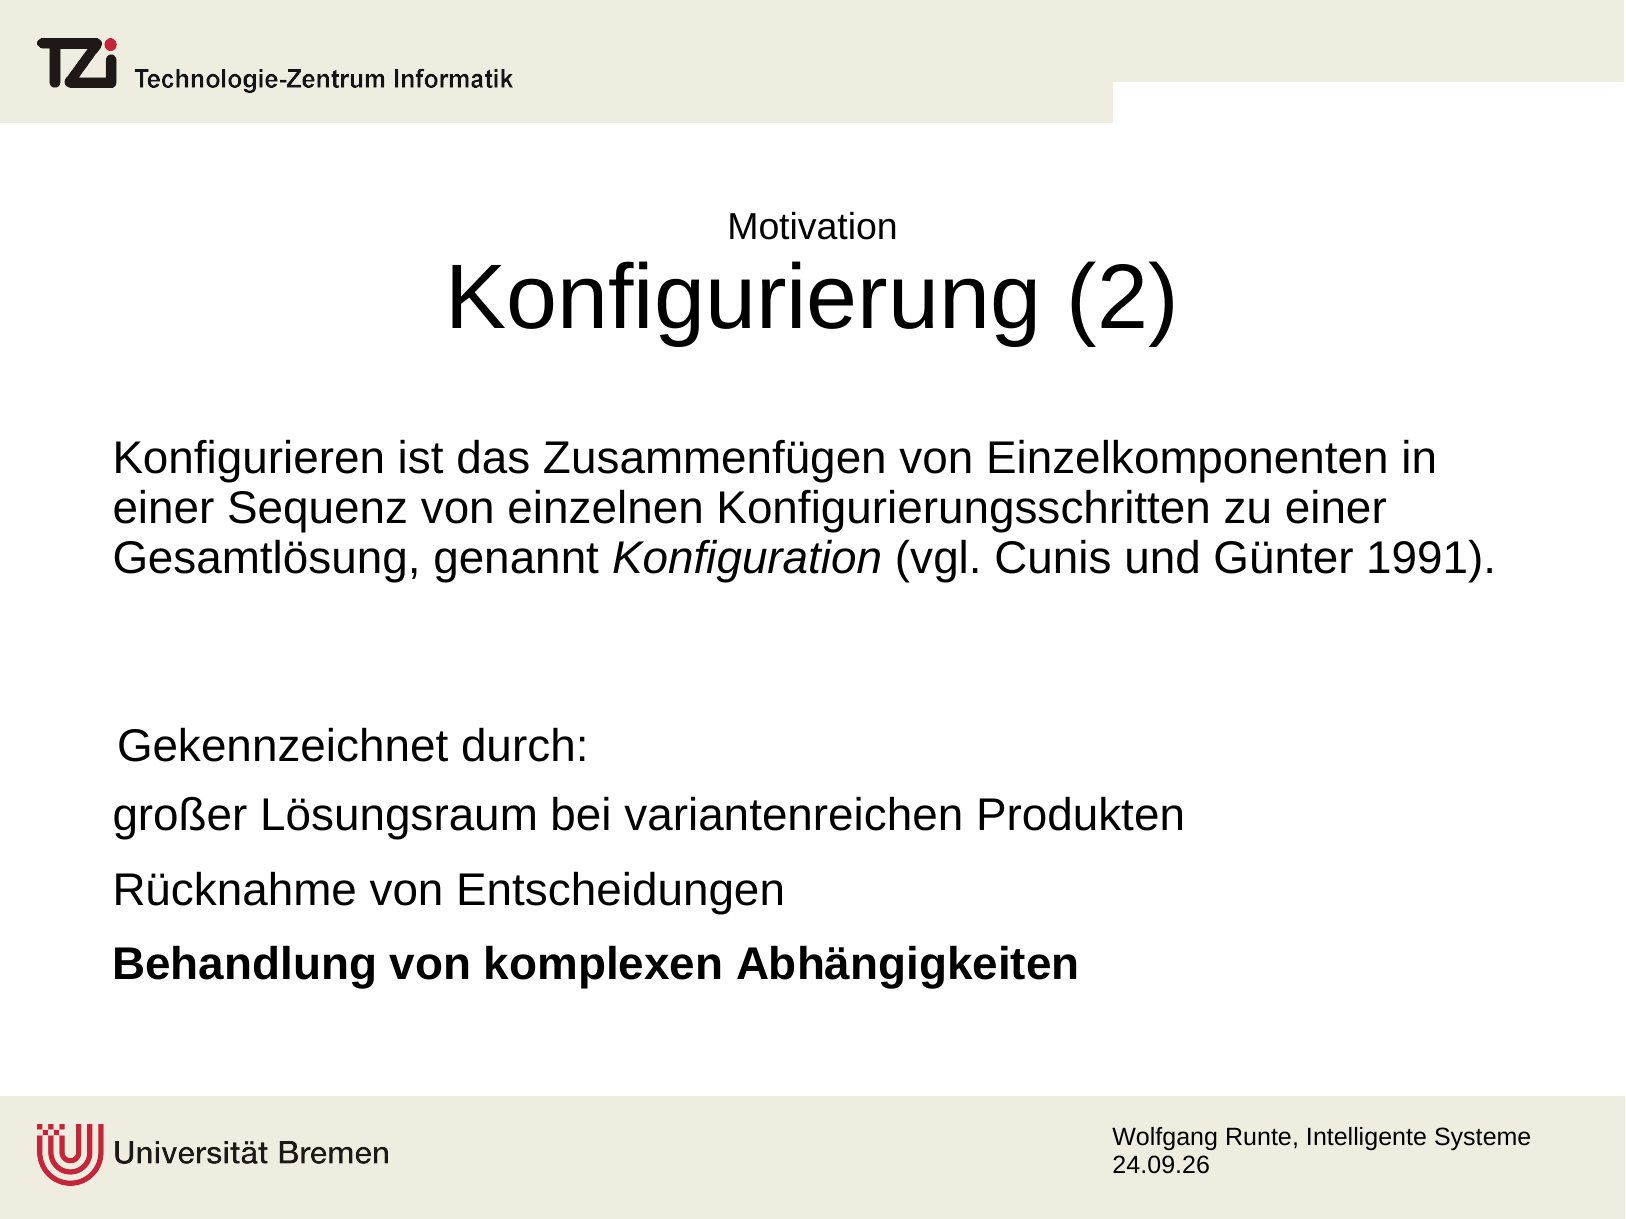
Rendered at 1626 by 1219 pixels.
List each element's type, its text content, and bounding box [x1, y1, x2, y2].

picture [37, 38, 513, 93]
list Konfigurieren ist das Zusammenfügen von Einzelkomponenten in einer Sequenz von einzelnen Konfigurierungsschritten zu einer Gesamtlösung, genannt Konfiguration (vgl. Cunis und Günter 1991). Gekennzeichnet durch: großer Lösungsraum bei variantenreichen Produkten Rücknahme von Entscheidungen Behandlung von komplexen Abhängigkeiten [112, 433, 1513, 1070]
picture [37, 1124, 388, 1186]
title Motivation Konfigurierung (2) [112, 162, 1513, 393]
